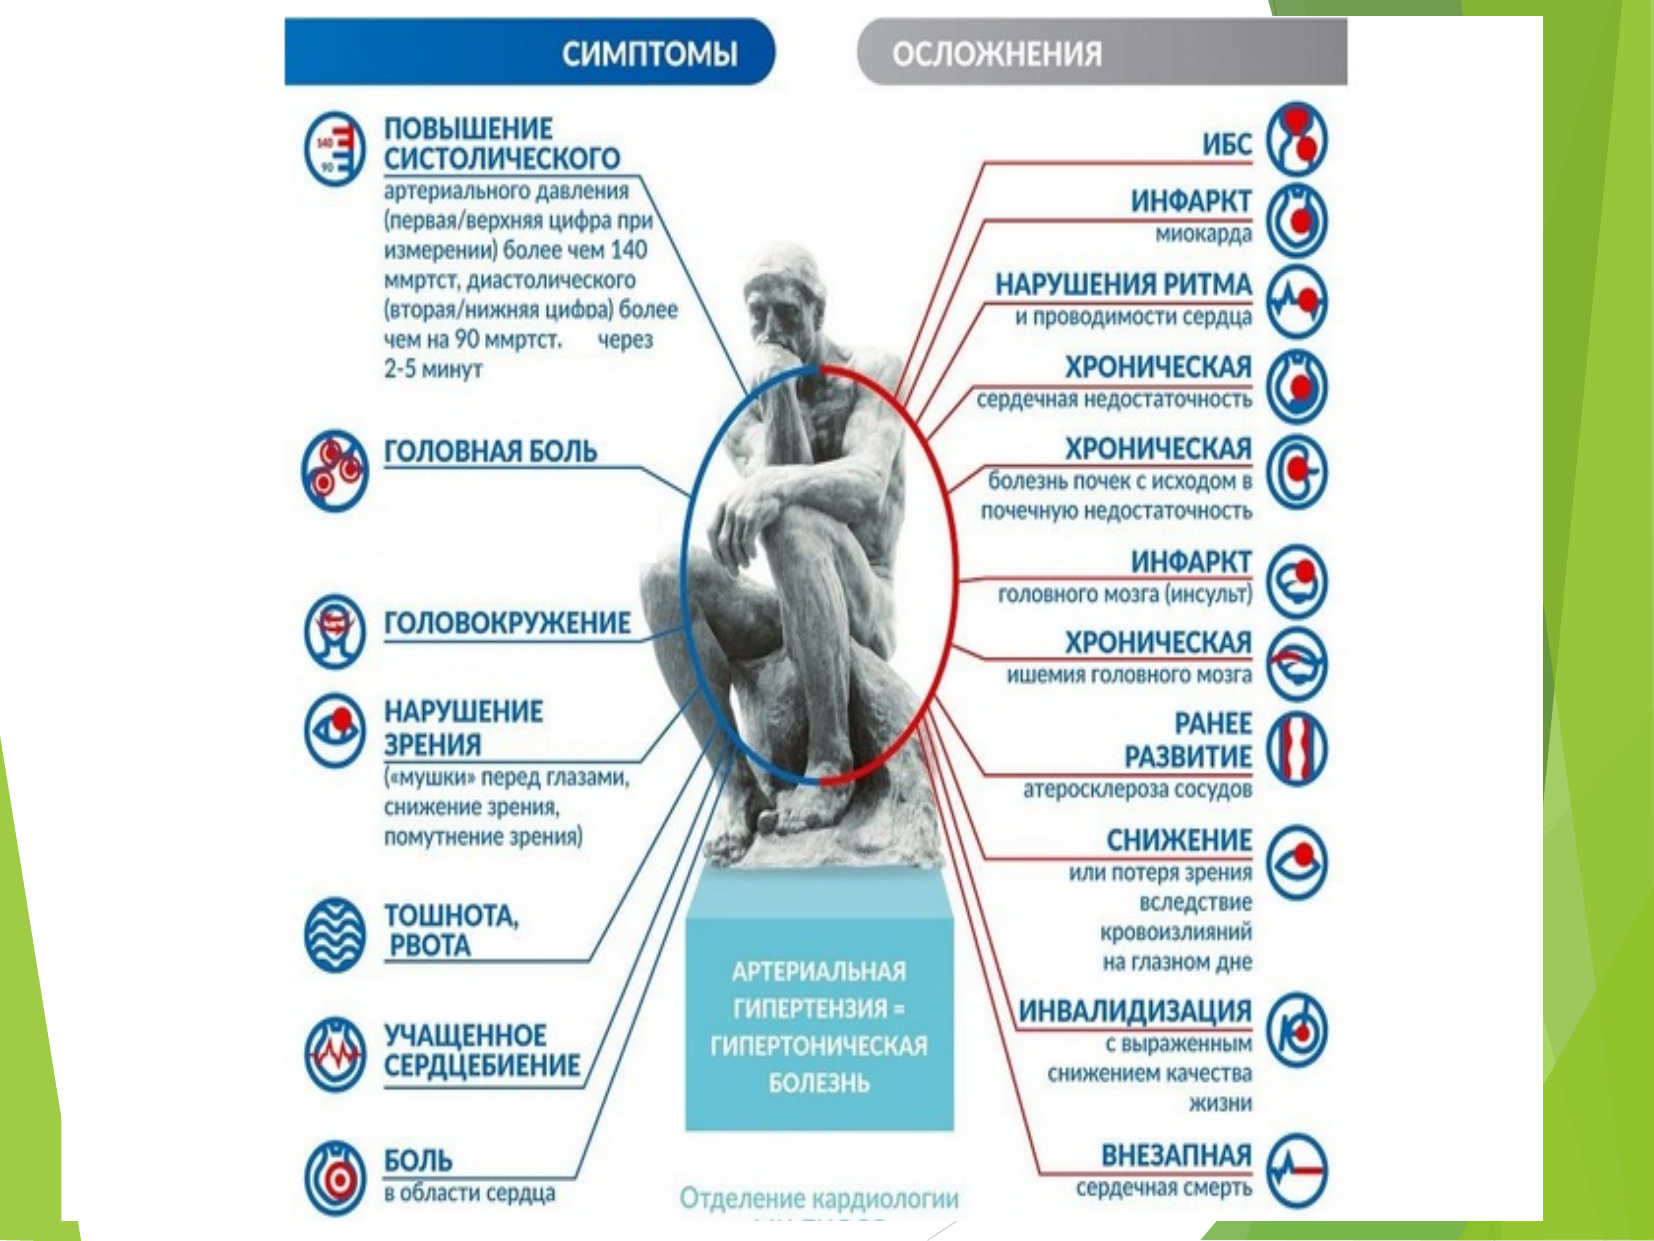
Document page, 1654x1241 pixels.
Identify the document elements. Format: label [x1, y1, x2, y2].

picture [61, 16, 1543, 1221]
